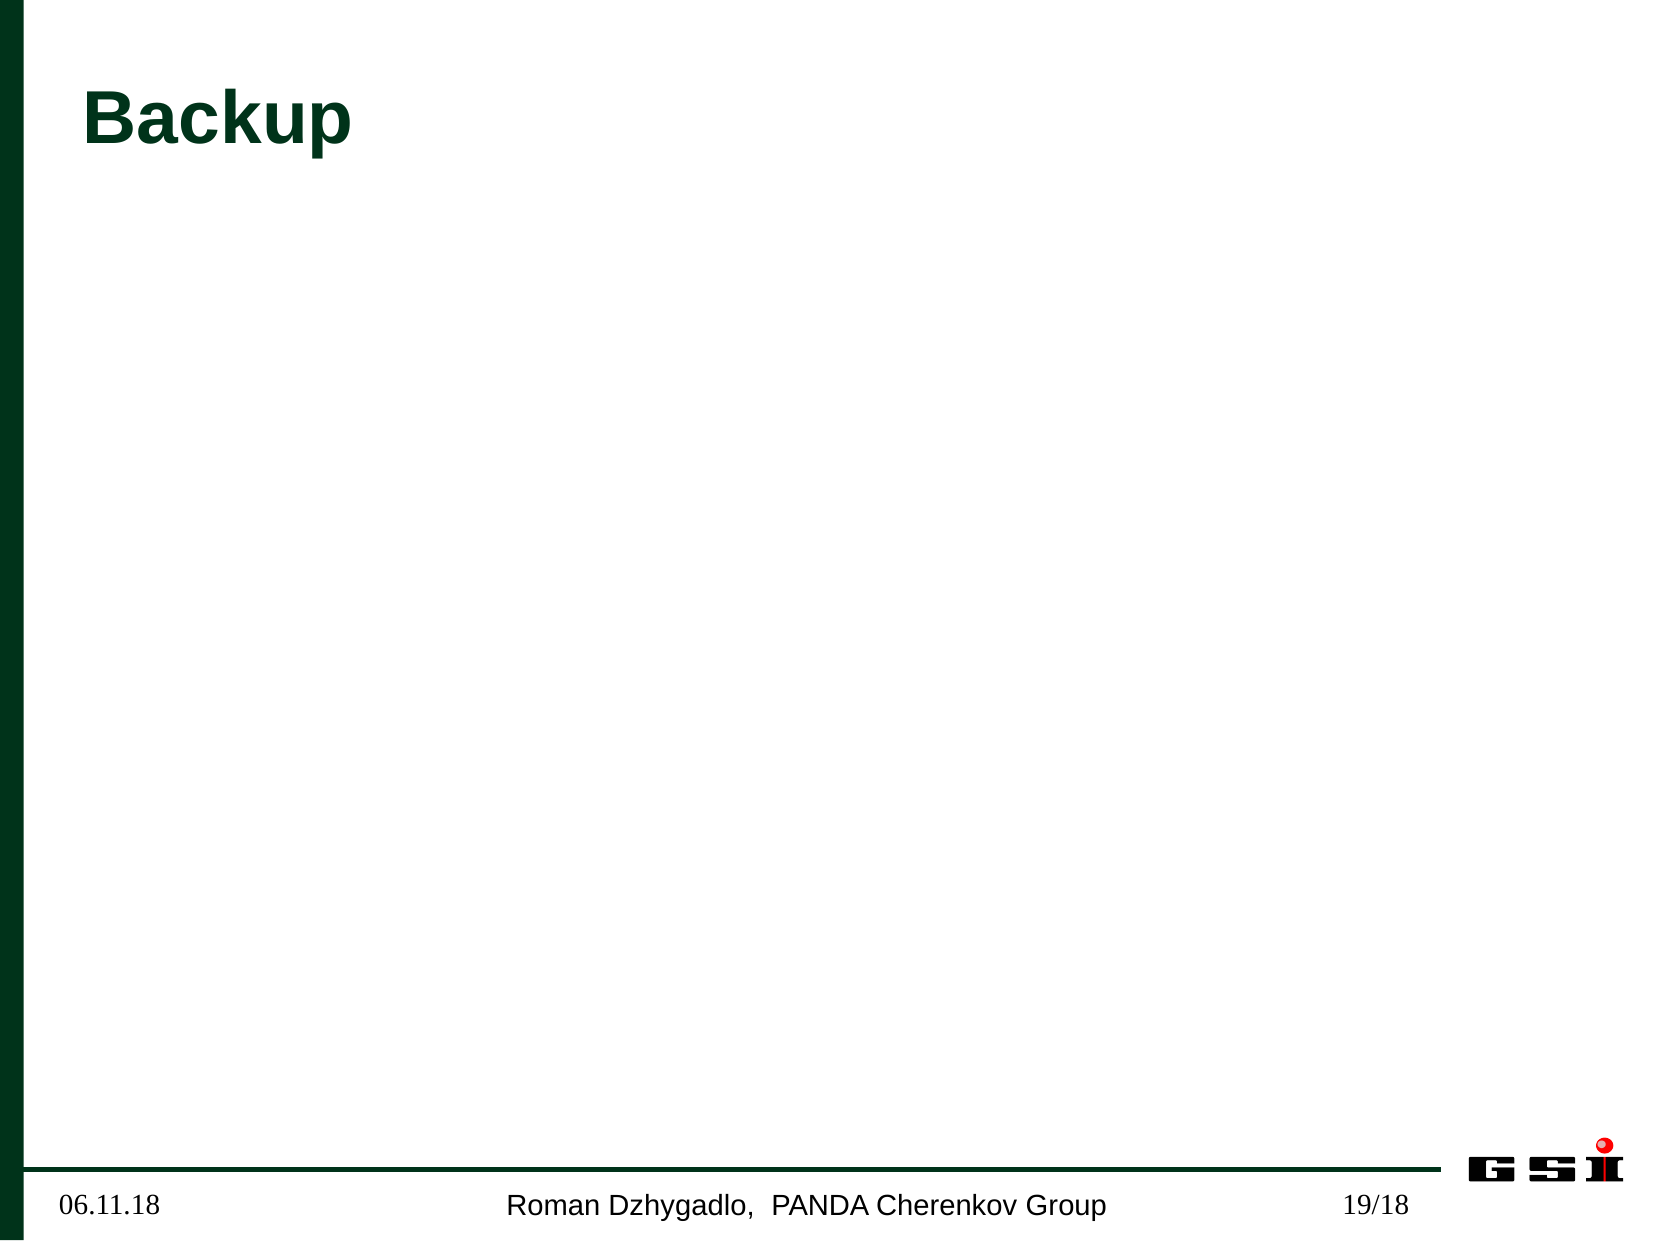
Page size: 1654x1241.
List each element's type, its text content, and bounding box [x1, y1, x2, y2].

title Backup [82, 13, 1621, 222]
picture [1464, 1132, 1626, 1193]
